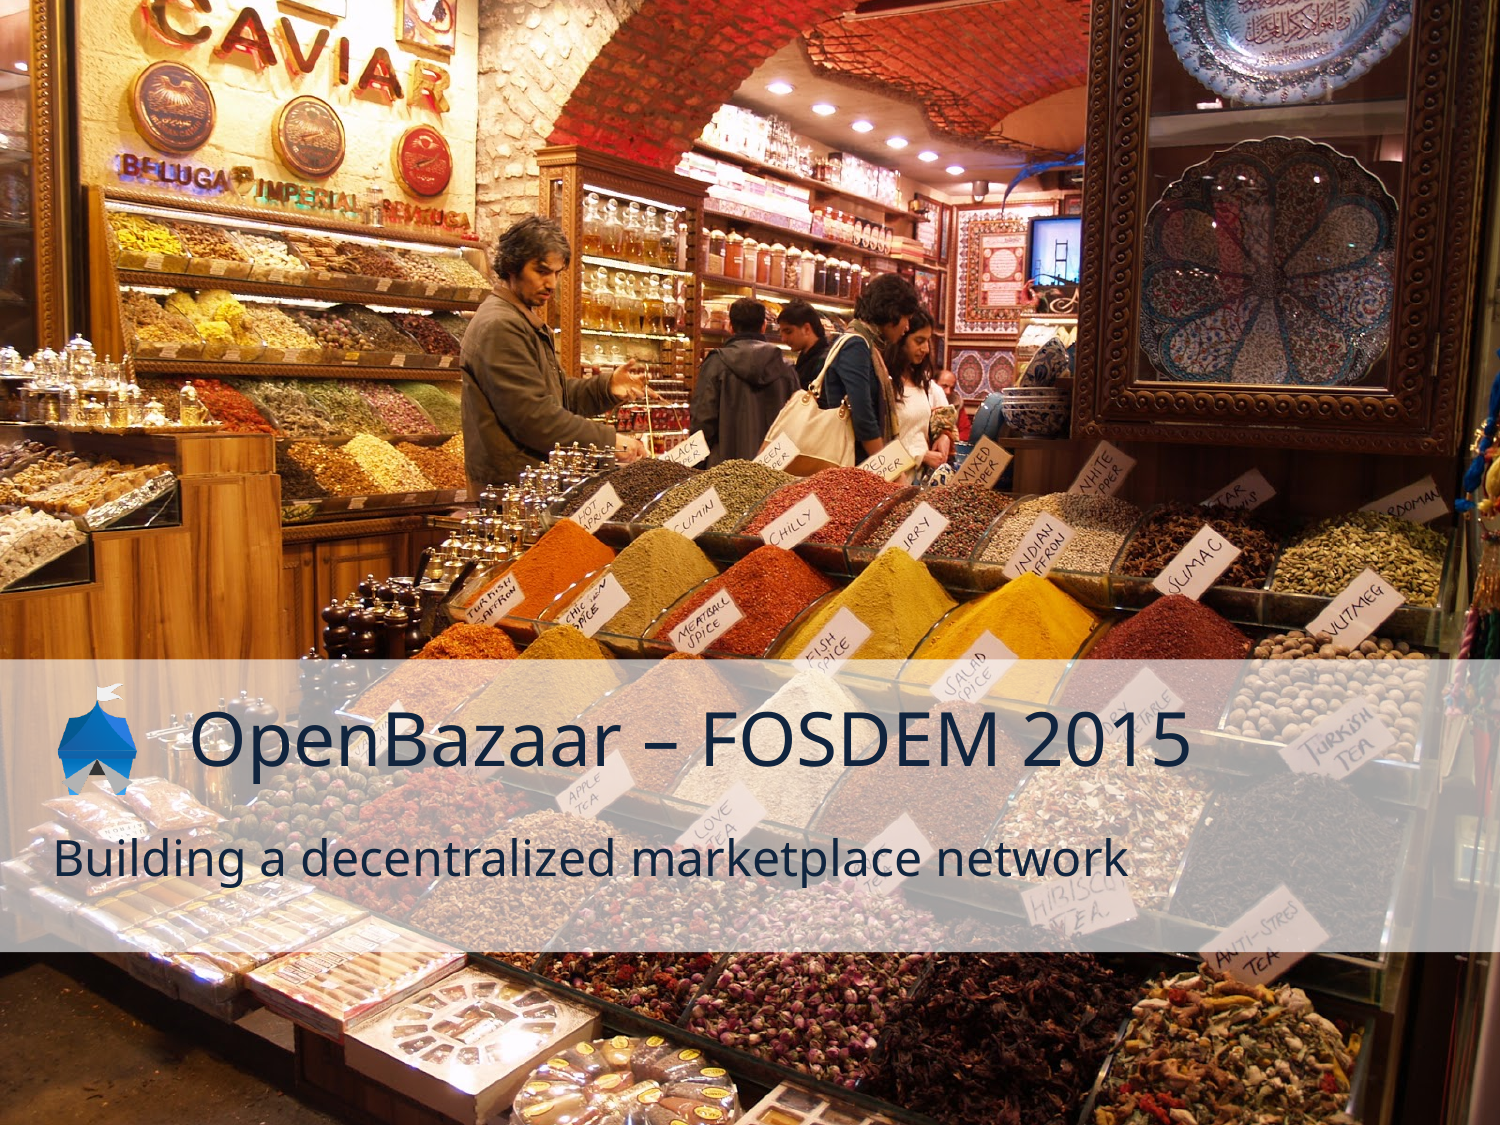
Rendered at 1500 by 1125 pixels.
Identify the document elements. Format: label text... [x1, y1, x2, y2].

title OpenBazaar – FOSDEM 2015 [37, 683, 1473, 807]
subtitle Building a decentralized marketplace network [37, 818, 1473, 936]
picture [49, 679, 145, 683]
picture [0, 0, 1500, 659]
picture [0, 953, 1500, 1125]
